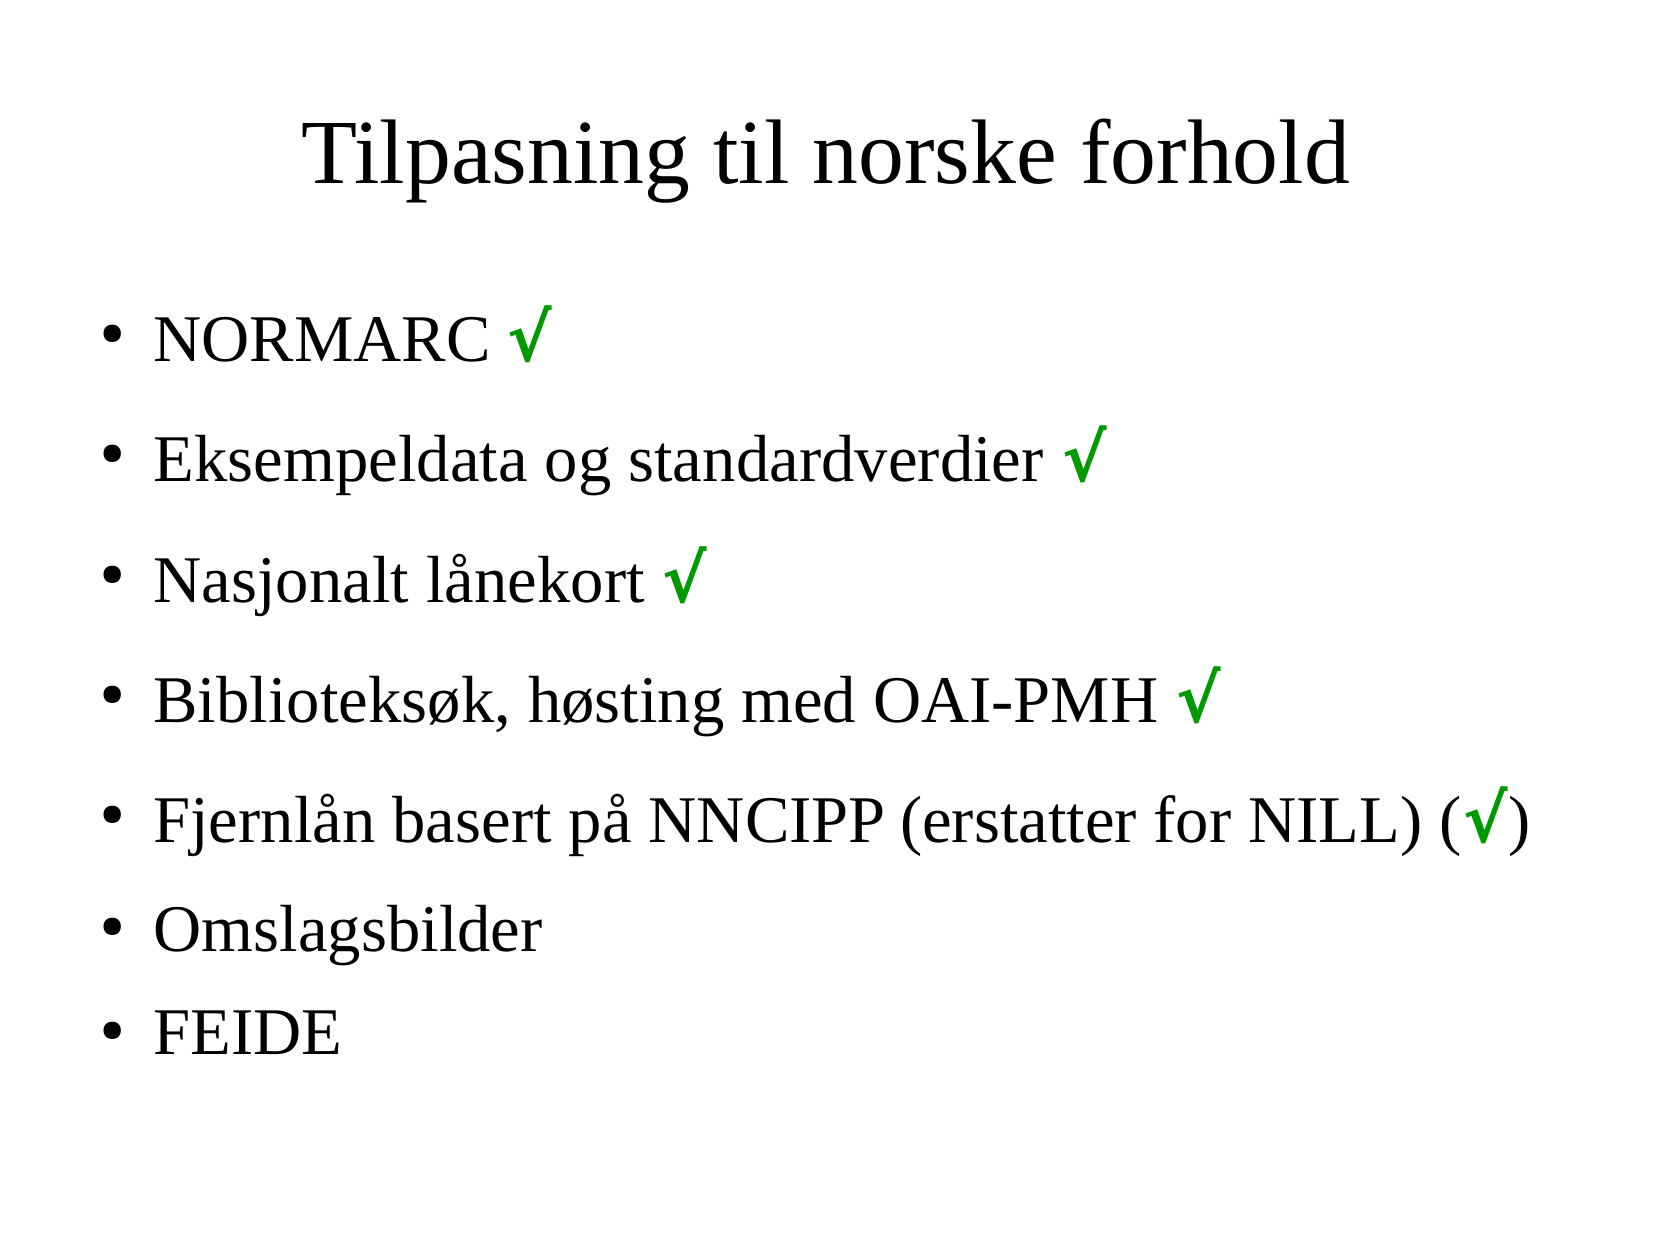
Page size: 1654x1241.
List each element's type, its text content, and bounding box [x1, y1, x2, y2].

list NORMARC √ Eksempeldata og standardverdier √ Nasjonalt lånekort √ Biblioteksøk, høsting med OAI-PMH √ Fjernlån basert på NNCIPP (erstatter for NILL) (√) Omslagsbilder FEIDE [82, 290, 1538, 1087]
title Tilpasning til norske forhold [82, 49, 1571, 257]
